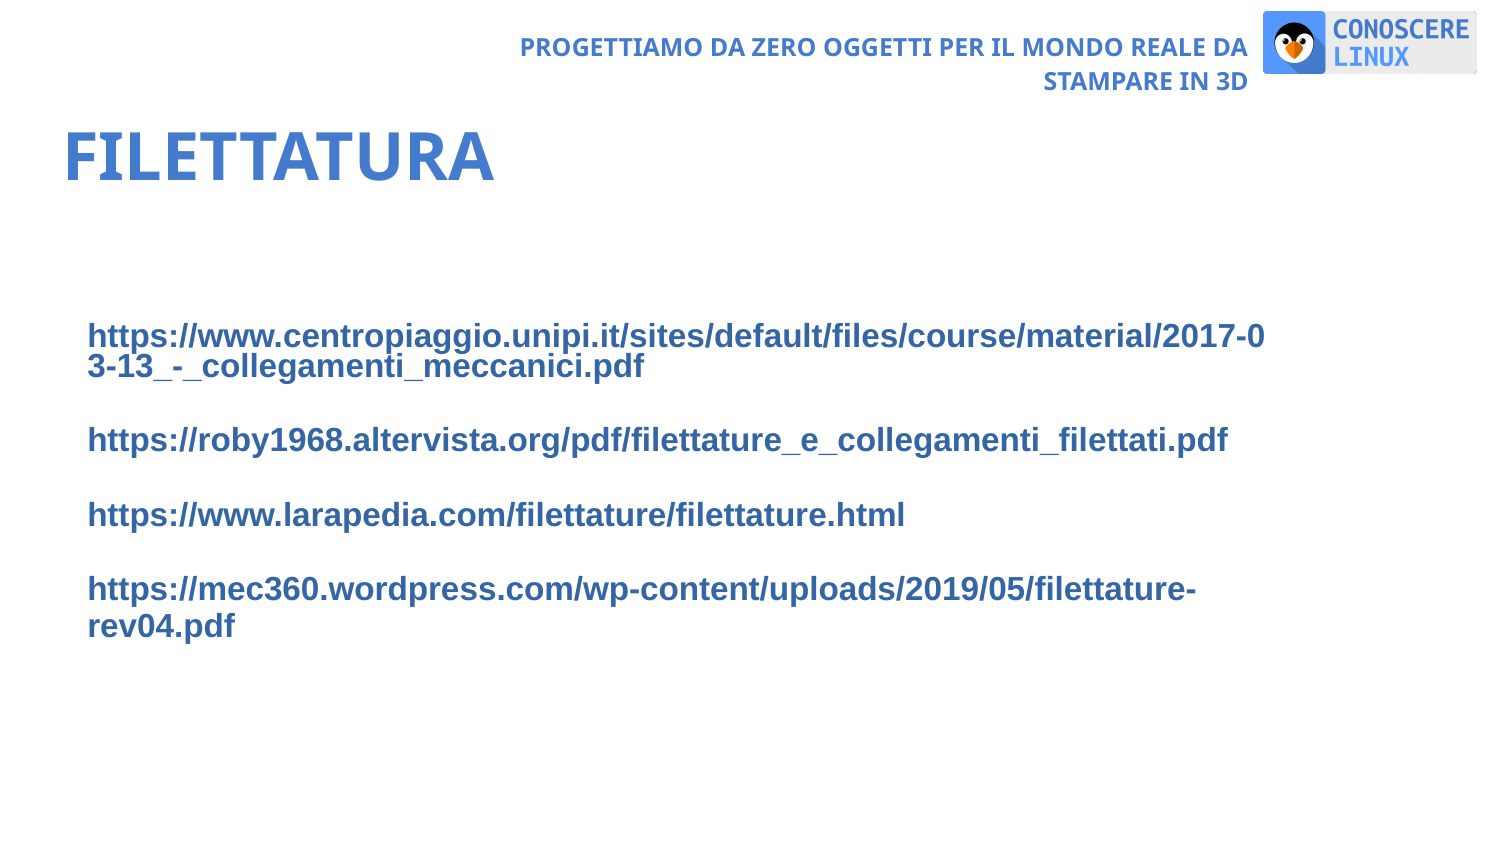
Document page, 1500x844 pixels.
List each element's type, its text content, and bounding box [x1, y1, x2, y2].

text_box https://www.centropiaggio.unipi.it/sites/default/files/course/material/2017-03-13_-_collegamenti_meccanici.pdf https://roby1968.altervista.org/pdf/filettature_e_collegamenti_filettati.pdf https://www.larapedia.com/filettature/filettature.html https://mec360.wordpress.com/wp-content/uploads/2019/05/filettature-rev04.pdf [72, 310, 1286, 659]
text_box FILETTATURA [47, 102, 780, 260]
text_box PROGETTIAMO DA ZERO OGGETTI PER IL MONDO REALE DA STAMPARE IN 3D [437, 21, 1264, 91]
picture [1263, 11, 1477, 74]
